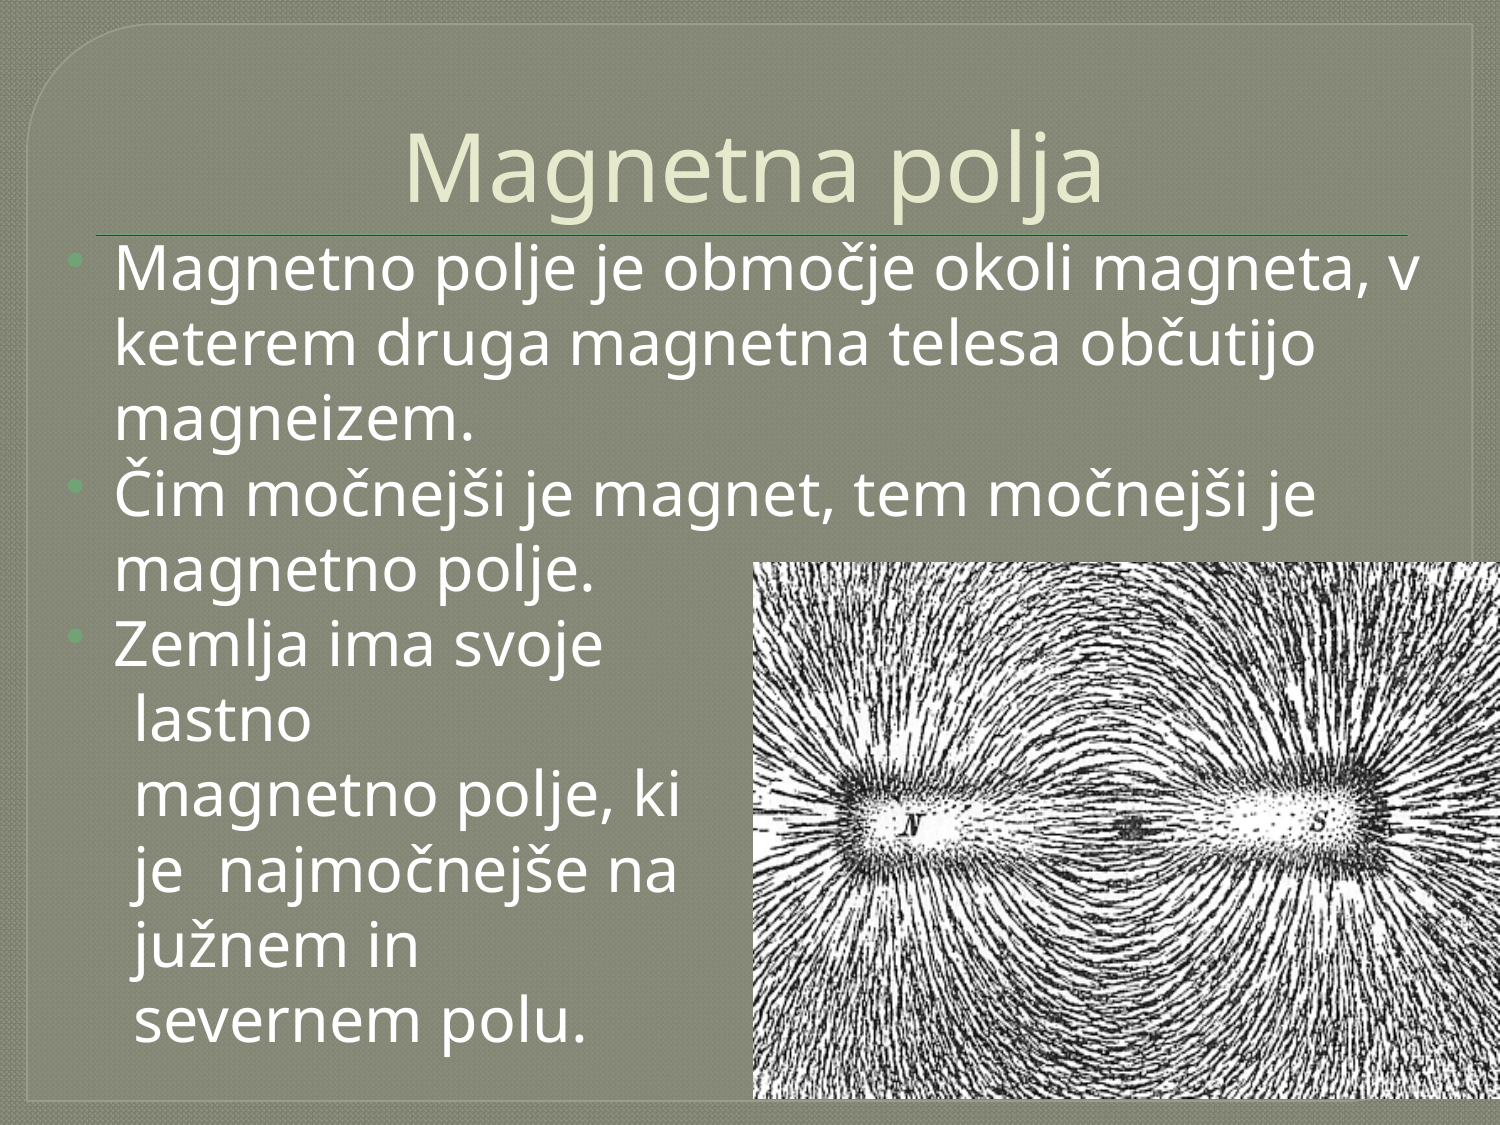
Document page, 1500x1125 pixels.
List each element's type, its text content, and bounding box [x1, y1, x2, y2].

picture [0, 0, 1500, 1125]
list Magnetno polje je območje okoli magneta, v keterem druga magnetna telesa občutijo magneizem. Čim močnejši je magnet, tem močnejši je magnetno polje. Zemlja ima svoje lastno magnetno polje, ki je najmočnejše na južnem in severnem polu. [53, 220, 1500, 1071]
title Magnetna polja [75, 41, 1425, 220]
